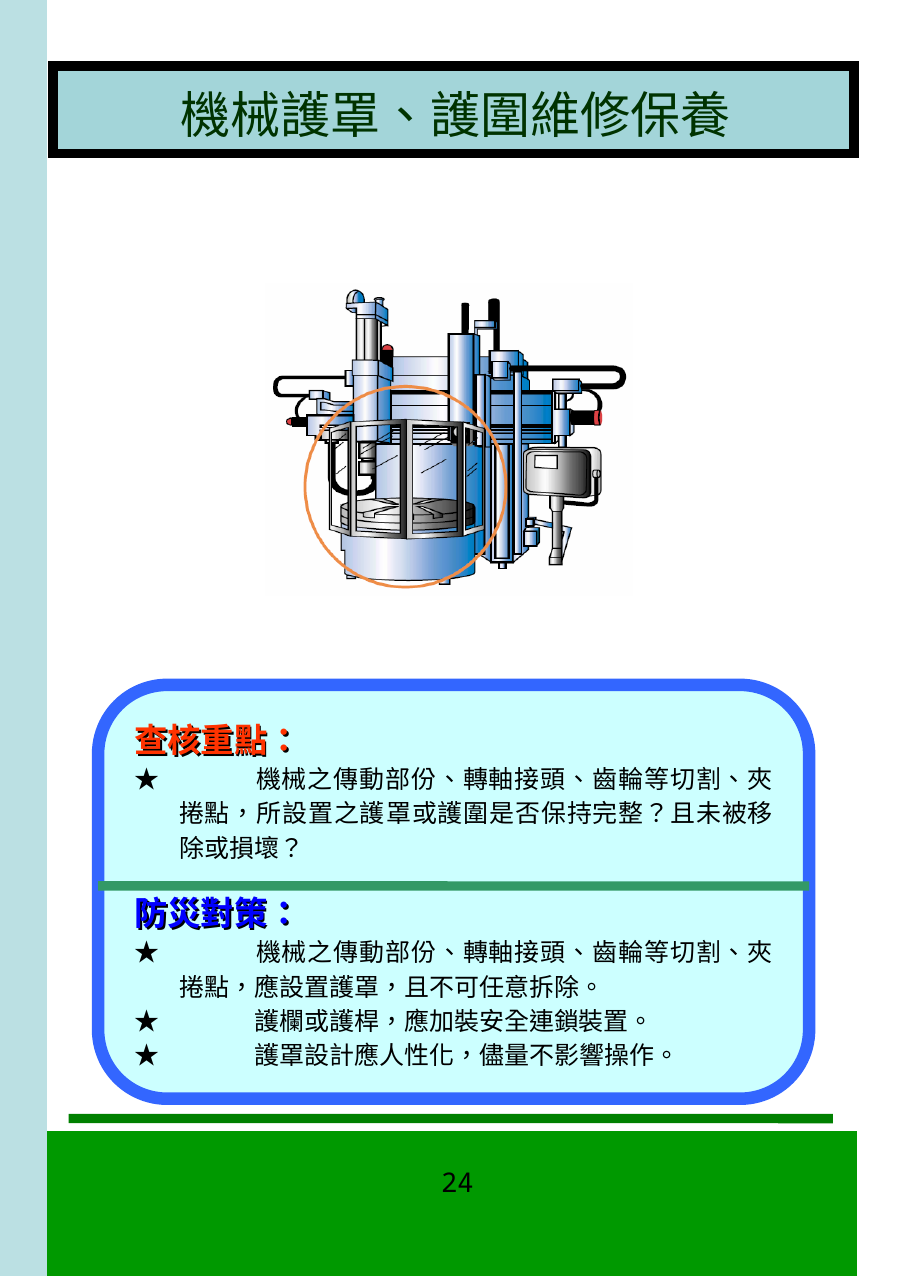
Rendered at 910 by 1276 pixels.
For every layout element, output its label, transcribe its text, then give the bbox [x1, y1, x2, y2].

text_box [0, 0, 47, 1276]
text_box 機械護罩、護圍維修保養 [159, 75, 752, 152]
text_box 查核重點： ★ 機械之傳動部份、轉軸接頭、齒輪等切割、夾捲點，所設置之護罩或護圍是否保持完整？且未被移除或損壞？ 防災對策： ★ 機械之傳動部份、轉軸接頭、齒輪等切割、夾捲點，應設置護罩，且不可任意拆除。 ★ 護欄或護桿，應加裝安全連鎖裝置。 ★ 護罩設計應人性化，儘量不影響操作。 [98, 891, 810, 1099]
picture [265, 283, 633, 596]
text_box 查核重點： ★ 機械之傳動部份、轉軸接頭、齒輪等切割、夾捲點，所設置之護罩或護圍是否保持完整？且未被移除或損壞？ 防災對策： ★ 機械之傳動部份、轉軸接頭、齒輪等切割、夾捲點，應設置護罩，且不可任意拆除。 ★ 護欄或護桿，應加裝安全連鎖裝置。 ★ 護罩設計應人性化，儘量不影響操作。 [98, 684, 810, 881]
text_box 24 [422, 1157, 493, 1207]
